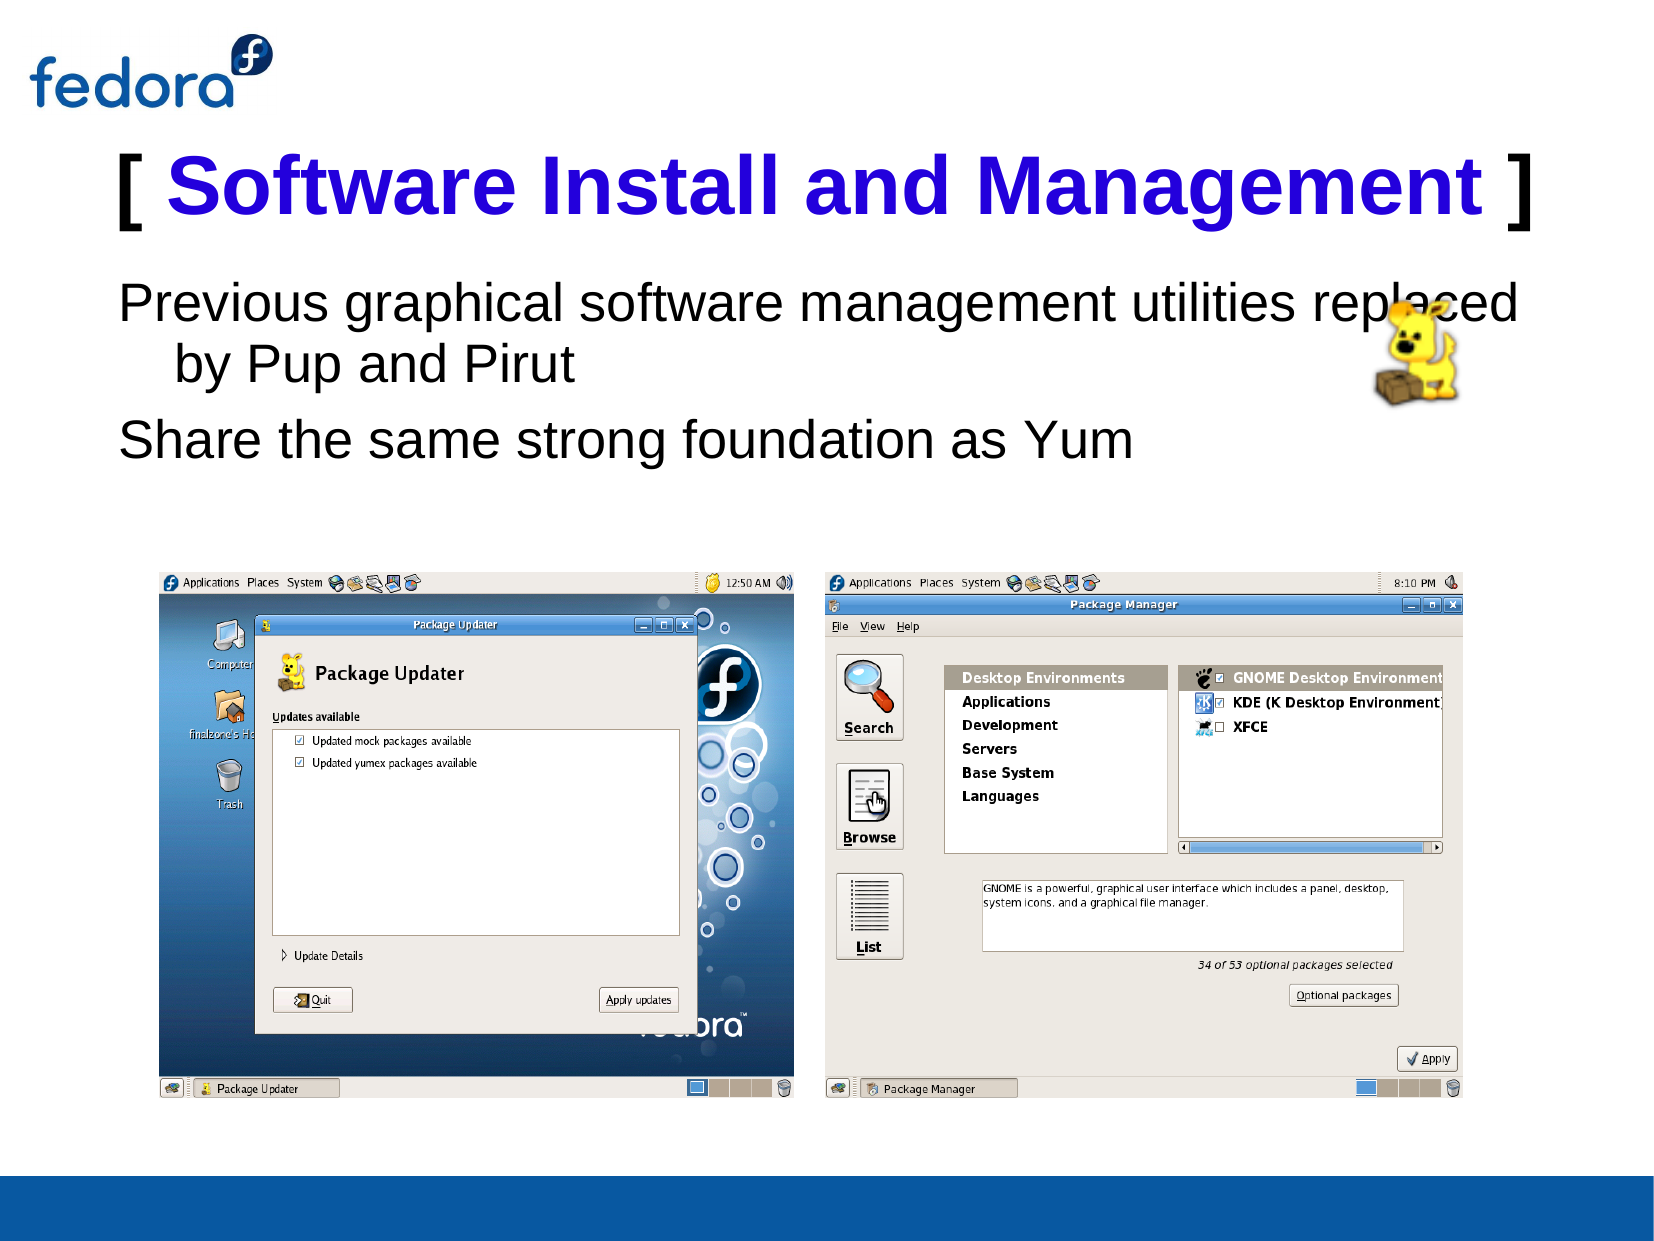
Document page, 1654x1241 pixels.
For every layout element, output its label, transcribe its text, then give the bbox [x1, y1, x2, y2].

title [ Software Install and Management ] [115, 130, 1613, 241]
picture [0, 1176, 1654, 1241]
picture [159, 572, 794, 1098]
picture [1357, 294, 1477, 413]
picture [22, 27, 277, 115]
list Previous graphical software management utilities replaced by Pup and Pirut Share the same strong foundation as Yum [118, 272, 1524, 1141]
picture [825, 572, 1463, 1098]
